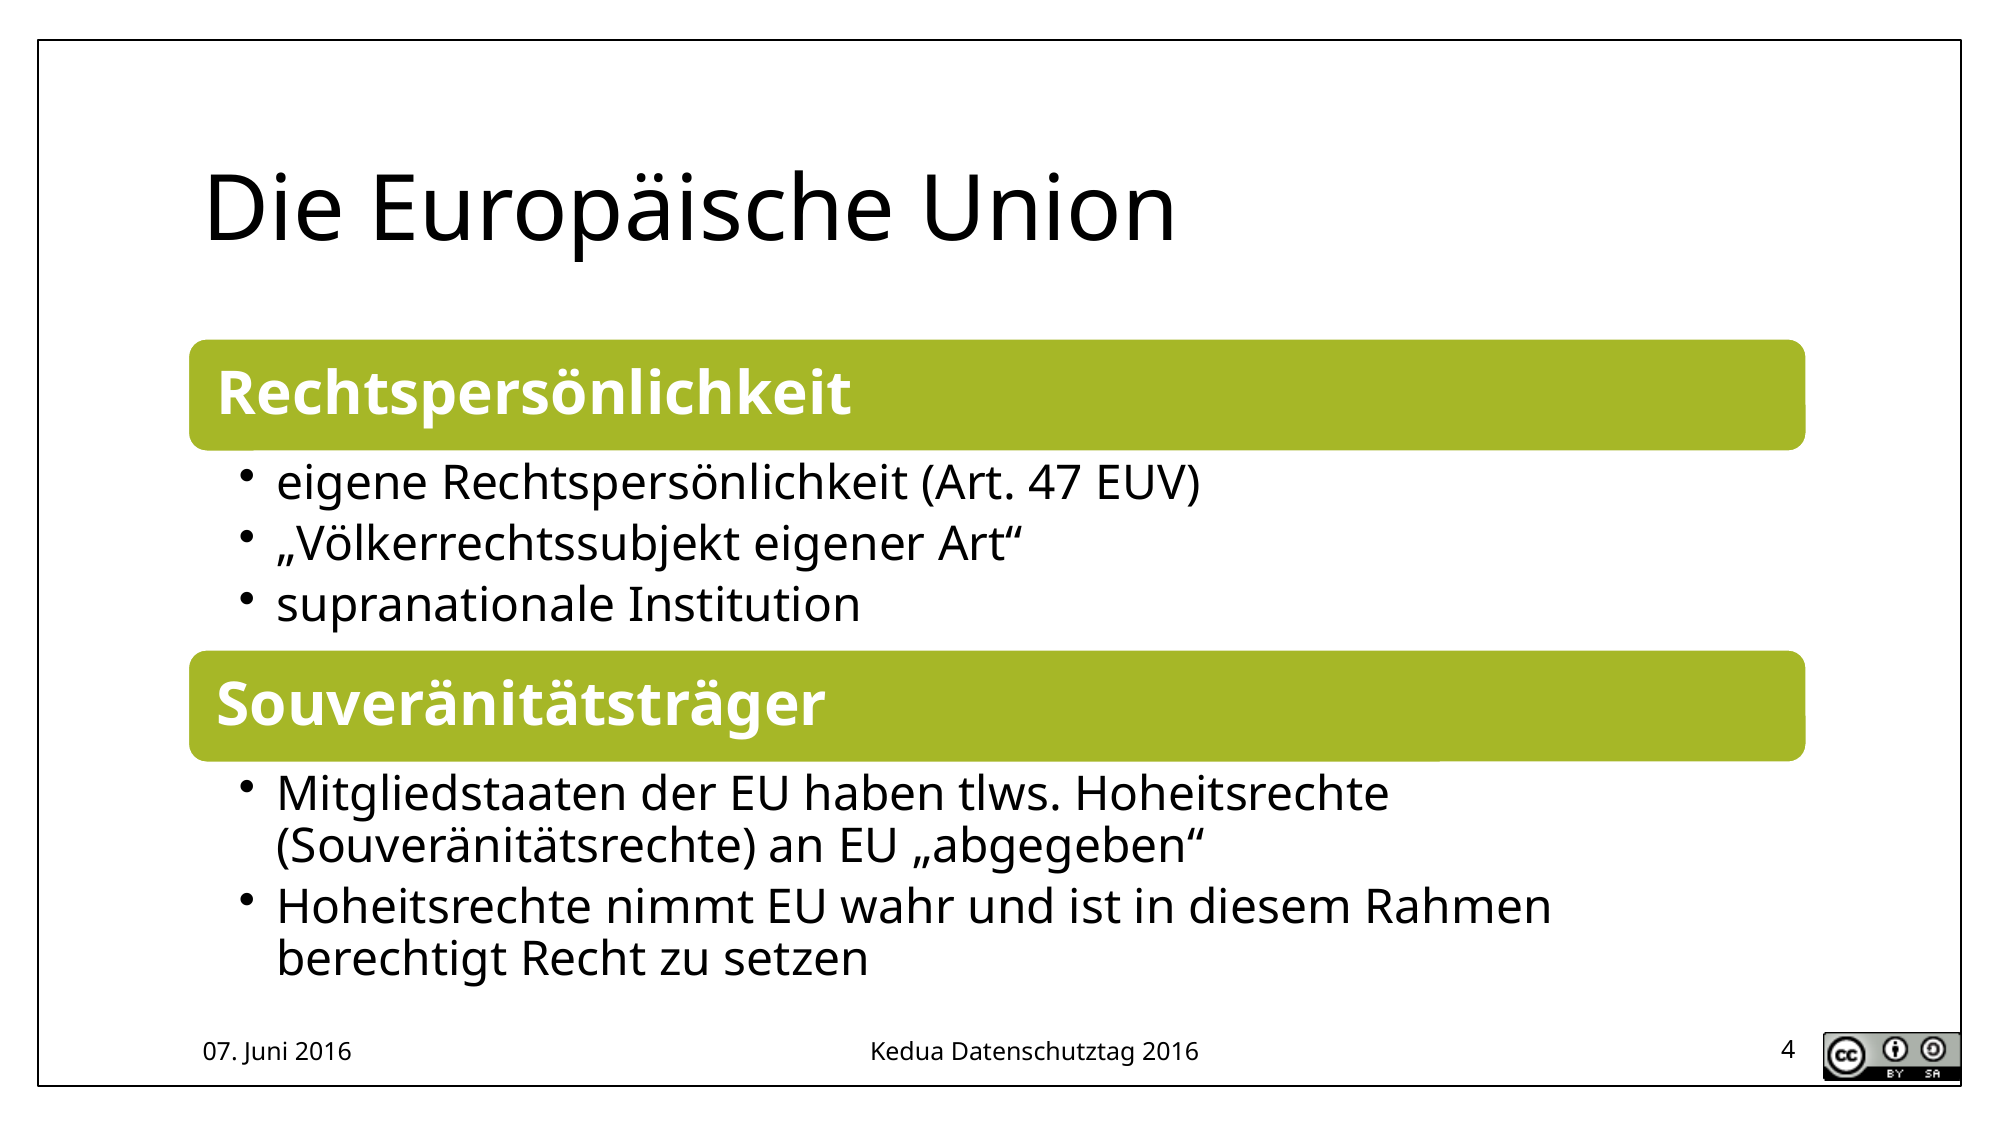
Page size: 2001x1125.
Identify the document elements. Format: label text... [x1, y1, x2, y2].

footer Kedua Datenschutztag 2016 [647, 1020, 1422, 1081]
text_box Mitgliedstaaten der EU haben tlws. Hoheitsrechte (Souveränitätsrechte) an EU „abgegeben“ Hoheitsrechte nimmt EU wahr und ist in diesem Rahmen berechtigt Recht zu setzen [187, 763, 1808, 1000]
slide_number <Foliennummer> [1530, 1020, 1811, 1081]
text_box eigene Rechtspersönlichkeit (Art. 47 EUV) „Völkerrechtssubjekt eigener Art“ supranationale Institution [187, 452, 1808, 650]
text_box Rechtspersönlichkeit [187, 337, 1808, 452]
title Die Europäische Union [187, 99, 1808, 323]
text_box Souveränitätsträger [187, 649, 1808, 763]
picture [1823, 1032, 1962, 1081]
slide_number 07. Juni 2016 [187, 1020, 570, 1081]
